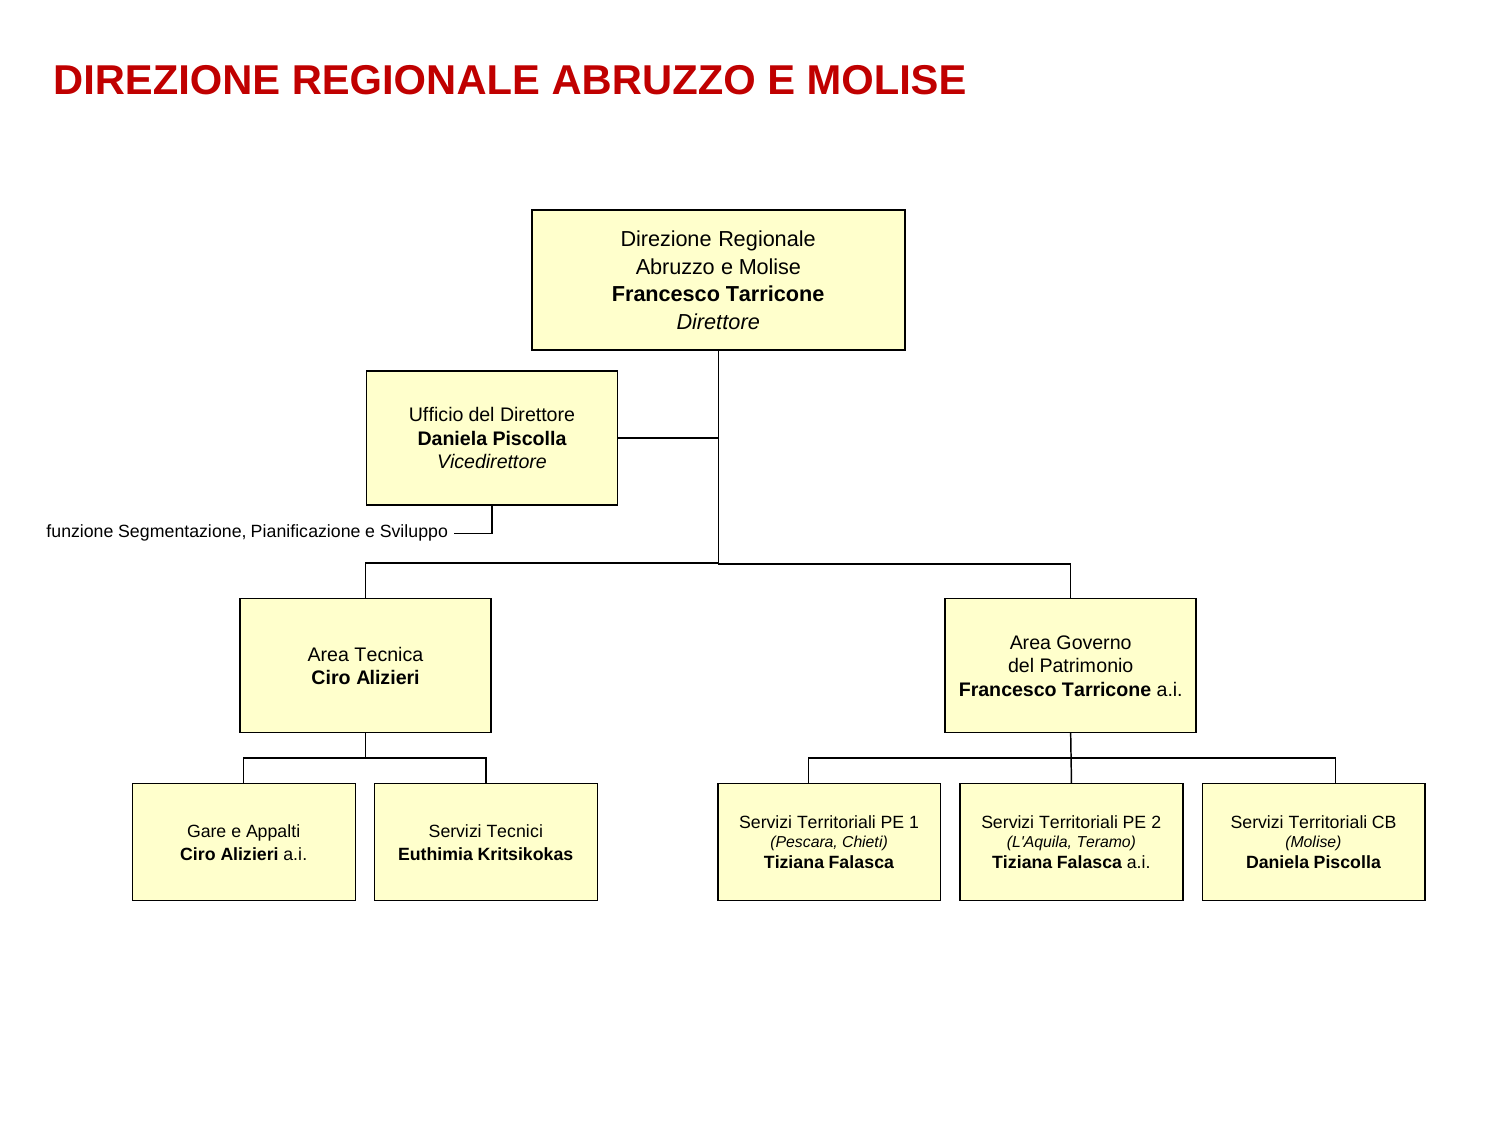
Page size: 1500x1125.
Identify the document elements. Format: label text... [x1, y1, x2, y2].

text_box DIREZIONE REGIONALE ABRUZZO E MOLISE [38, 45, 1500, 128]
picture [30, 209, 1426, 902]
